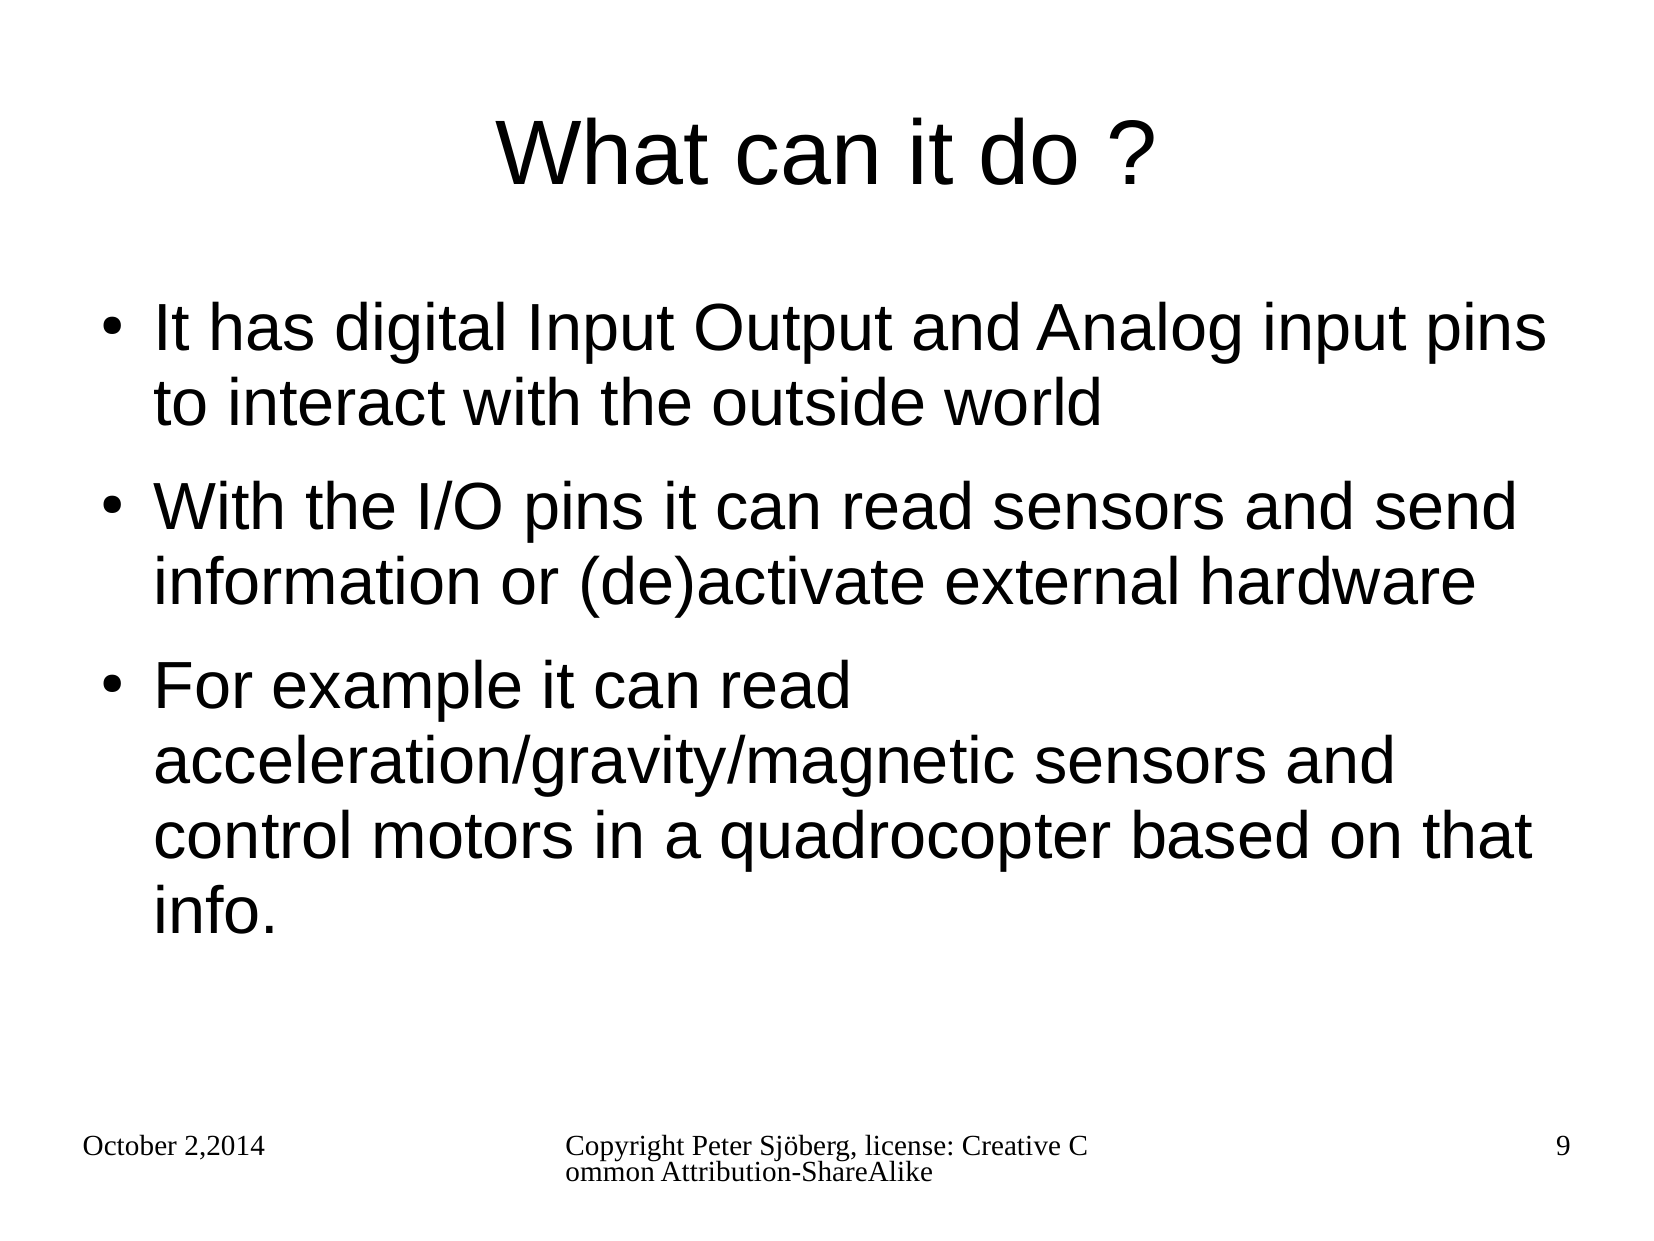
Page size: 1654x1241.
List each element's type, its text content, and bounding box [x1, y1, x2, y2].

list It has digital Input Output and Analog input pins to interact with the outside world With the I/O pins it can read sensors and send information or (de)activate external hardware For example it can read acceleration/gravity/magnetic sensors and control motors in a quadrocopter based on that info. [82, 290, 1571, 1010]
title What can it do ? [82, 49, 1571, 257]
